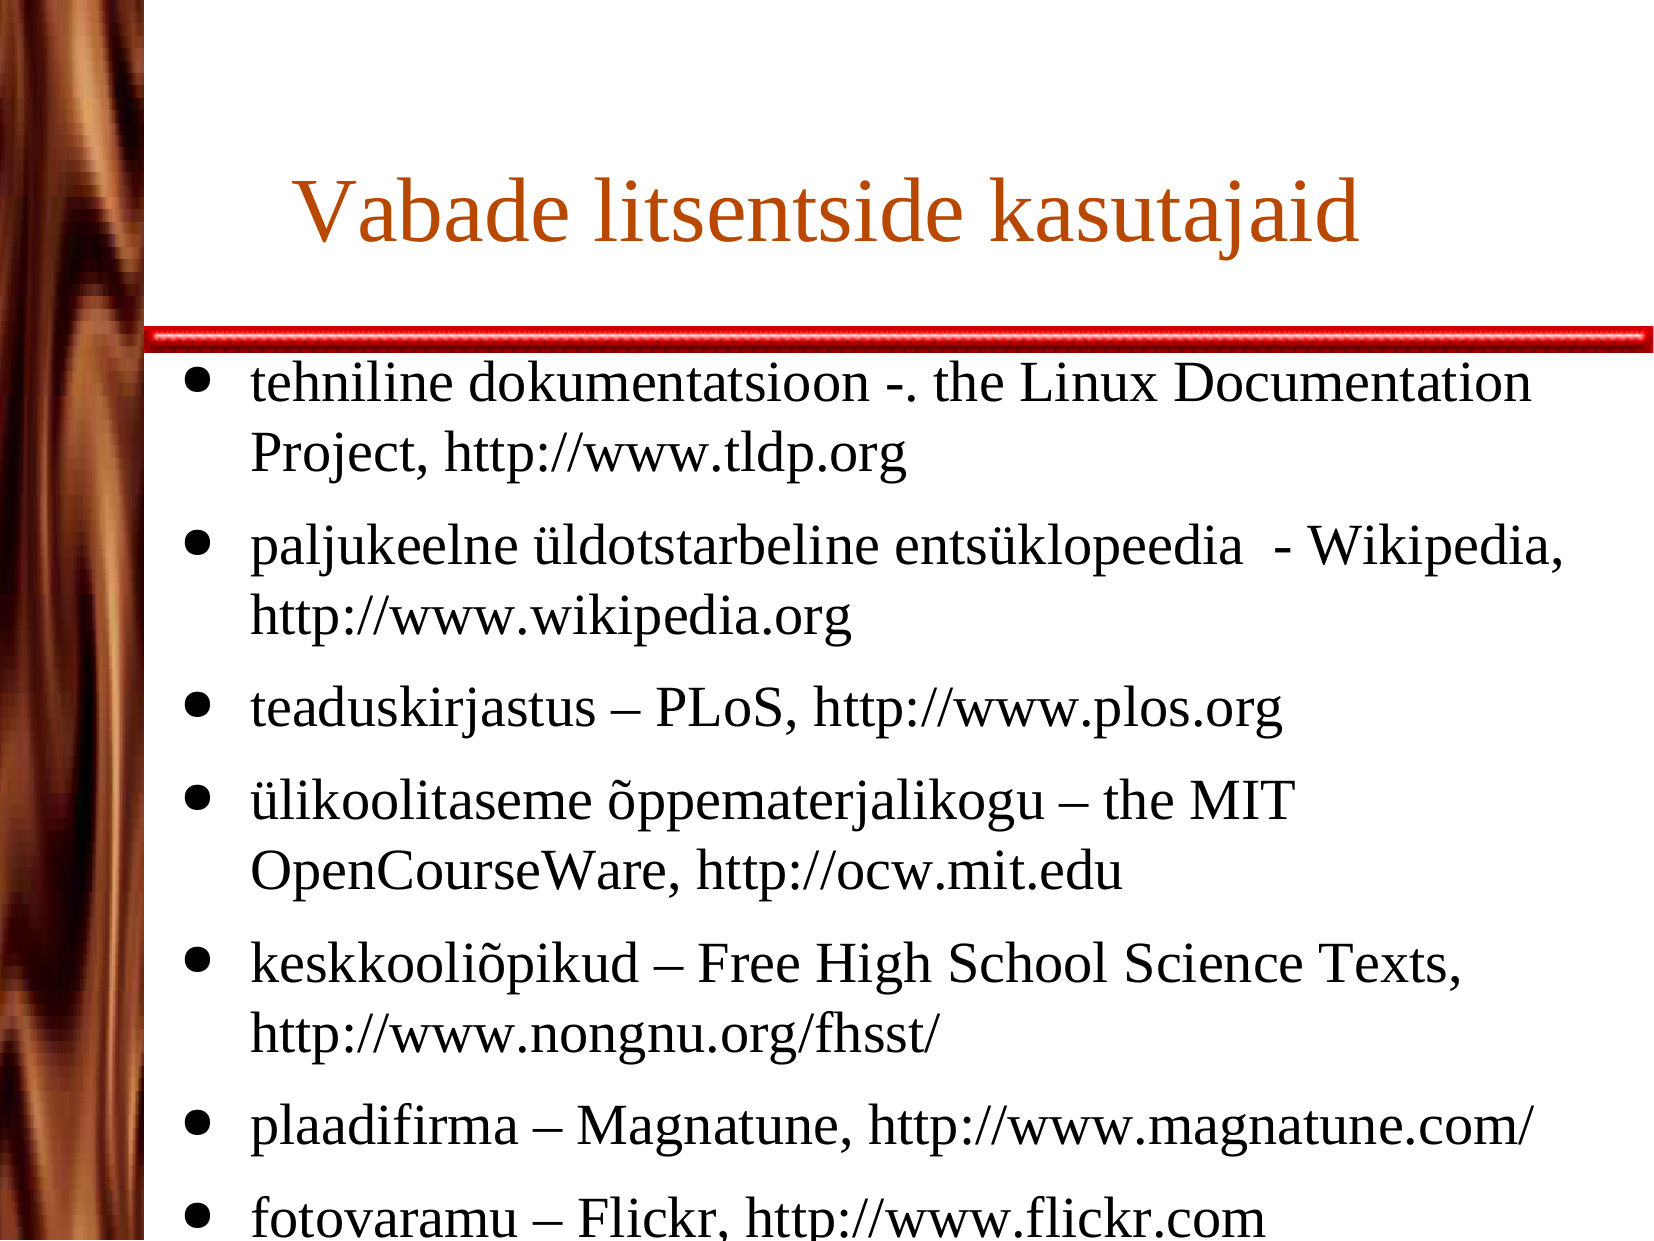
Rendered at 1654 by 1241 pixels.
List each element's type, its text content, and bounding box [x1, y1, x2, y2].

title Vabade litsentside kasutajaid [121, 100, 1533, 312]
picture [0, 0, 1654, 1240]
list tehniline dokumentatsioon -. the Linux Documentation Project, http://www.tldp.org paljukeelne üldotstarbeline entsüklopeedia - Wikipedia, http://www.wikipedia.org teaduskirjastus – PLoS, http://www.plos.org ülikoolitaseme õppematerjalikogu – the MIT OpenCourseWare, http://ocw.mit.edu keskkooliõpikud – Free High School Science Texts, http://www.nongnu.org/fhsst/ plaadifirma – Magnatune, http://www.magnatune.com/ fotovaramu – Flickr, http://www.flickr.com [121, 344, 1602, 1241]
